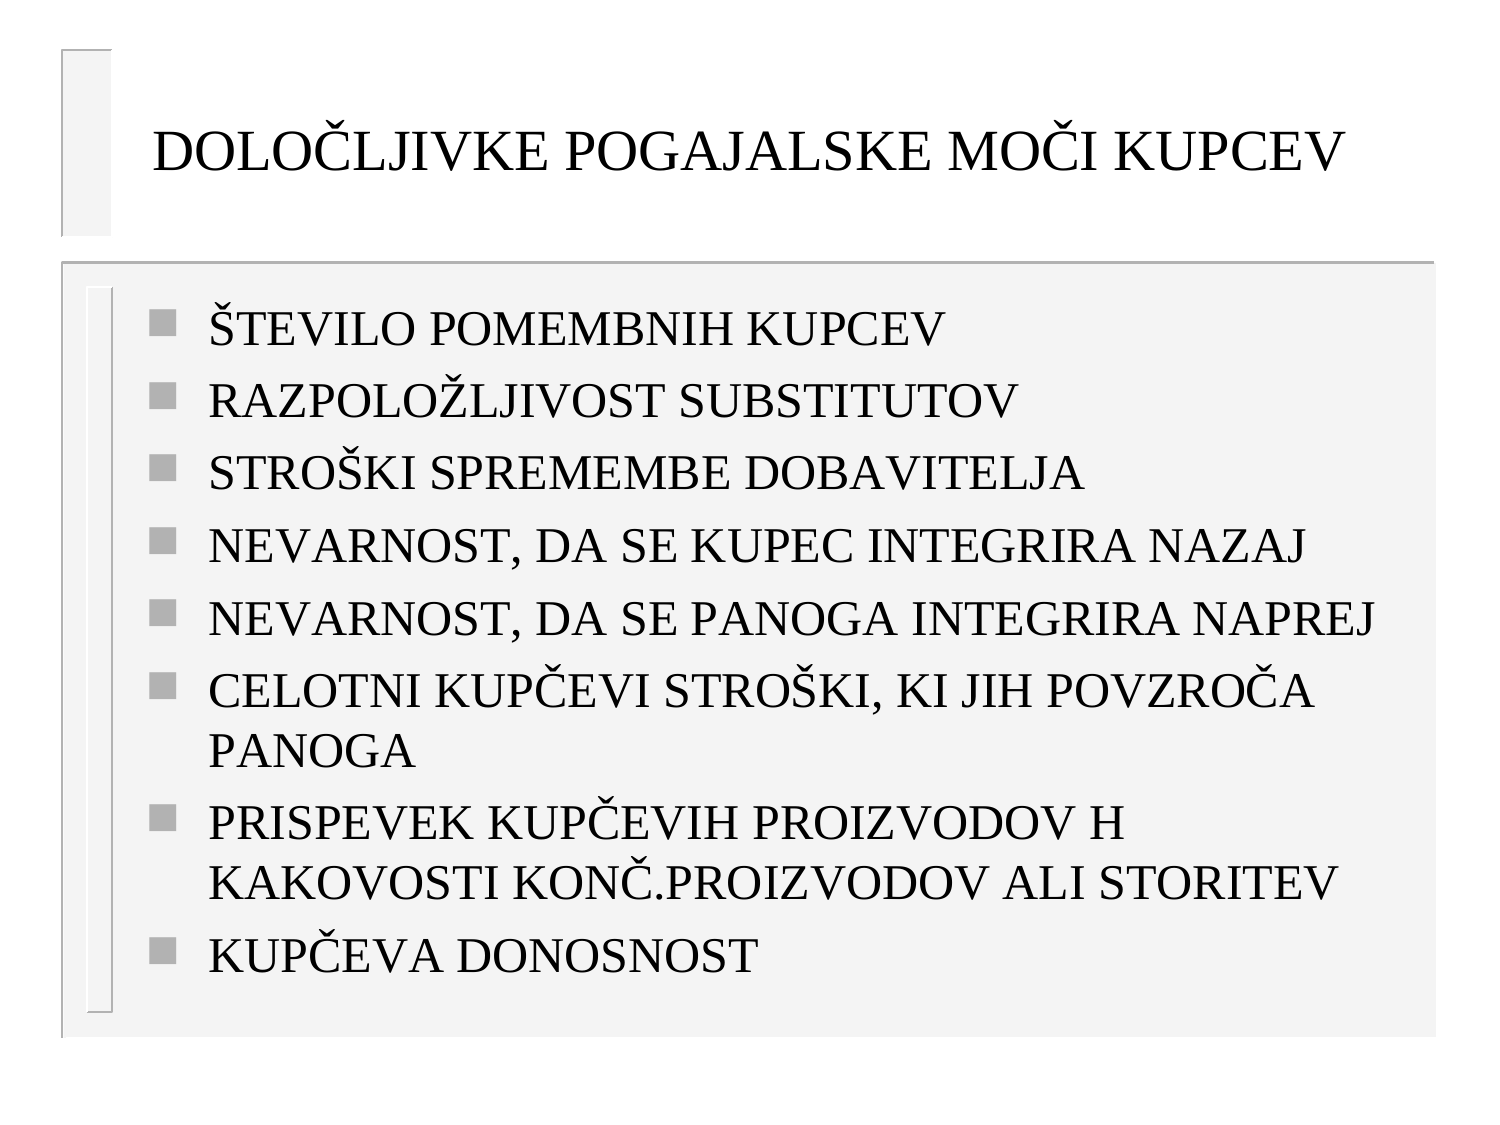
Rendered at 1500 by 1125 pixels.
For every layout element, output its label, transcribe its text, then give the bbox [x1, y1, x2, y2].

list ŠTEVILO POMEMBNIH KUPCEV RAZPOLOŽLJIVOST SUBSTITUTOV STROŠKI SPREMEMBE DOBAVITELJA NEVARNOST, DA SE KUPEC INTEGRIRA NAZAJ NEVARNOST, DA SE PANOGA INTEGRIRA NAPREJ CELOTNI KUPČEVI STROŠKI, KI JIH POVZROČA PANOGA PRISPEVEK KUPČEVIH PROIZVODOV H KAKOVOSTI KONČ.PROIZVODOV ALI STORITEV KUPČEVA DONOSNOST [137, 287, 1413, 990]
title DOLOČLJIVKE POGAJALSKE MOČI KUPCEV [137, 56, 1413, 238]
